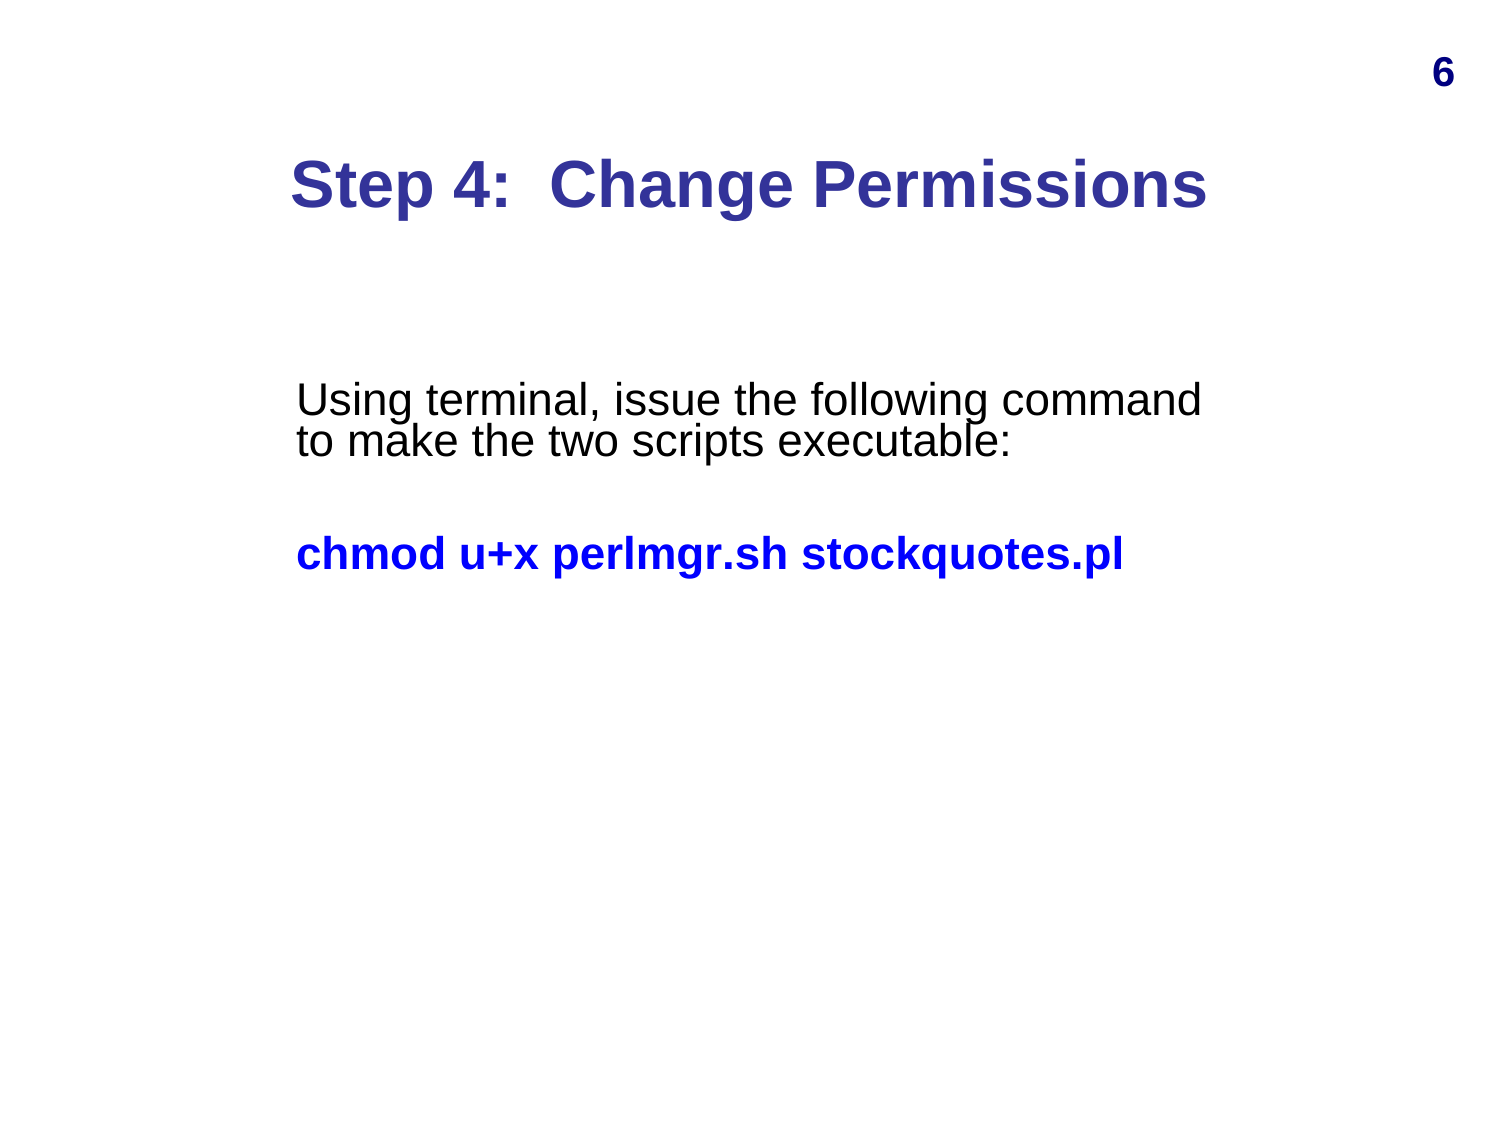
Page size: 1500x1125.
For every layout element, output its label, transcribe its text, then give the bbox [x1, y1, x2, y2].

text_box 6 [1387, 37, 1500, 103]
list Using terminal, issue the following command to make the two scripts executable: chmod u+x perlmgr.sh stockquotes.pl [225, 375, 1238, 748]
title Step 4: Change Permissions [75, 112, 1426, 256]
